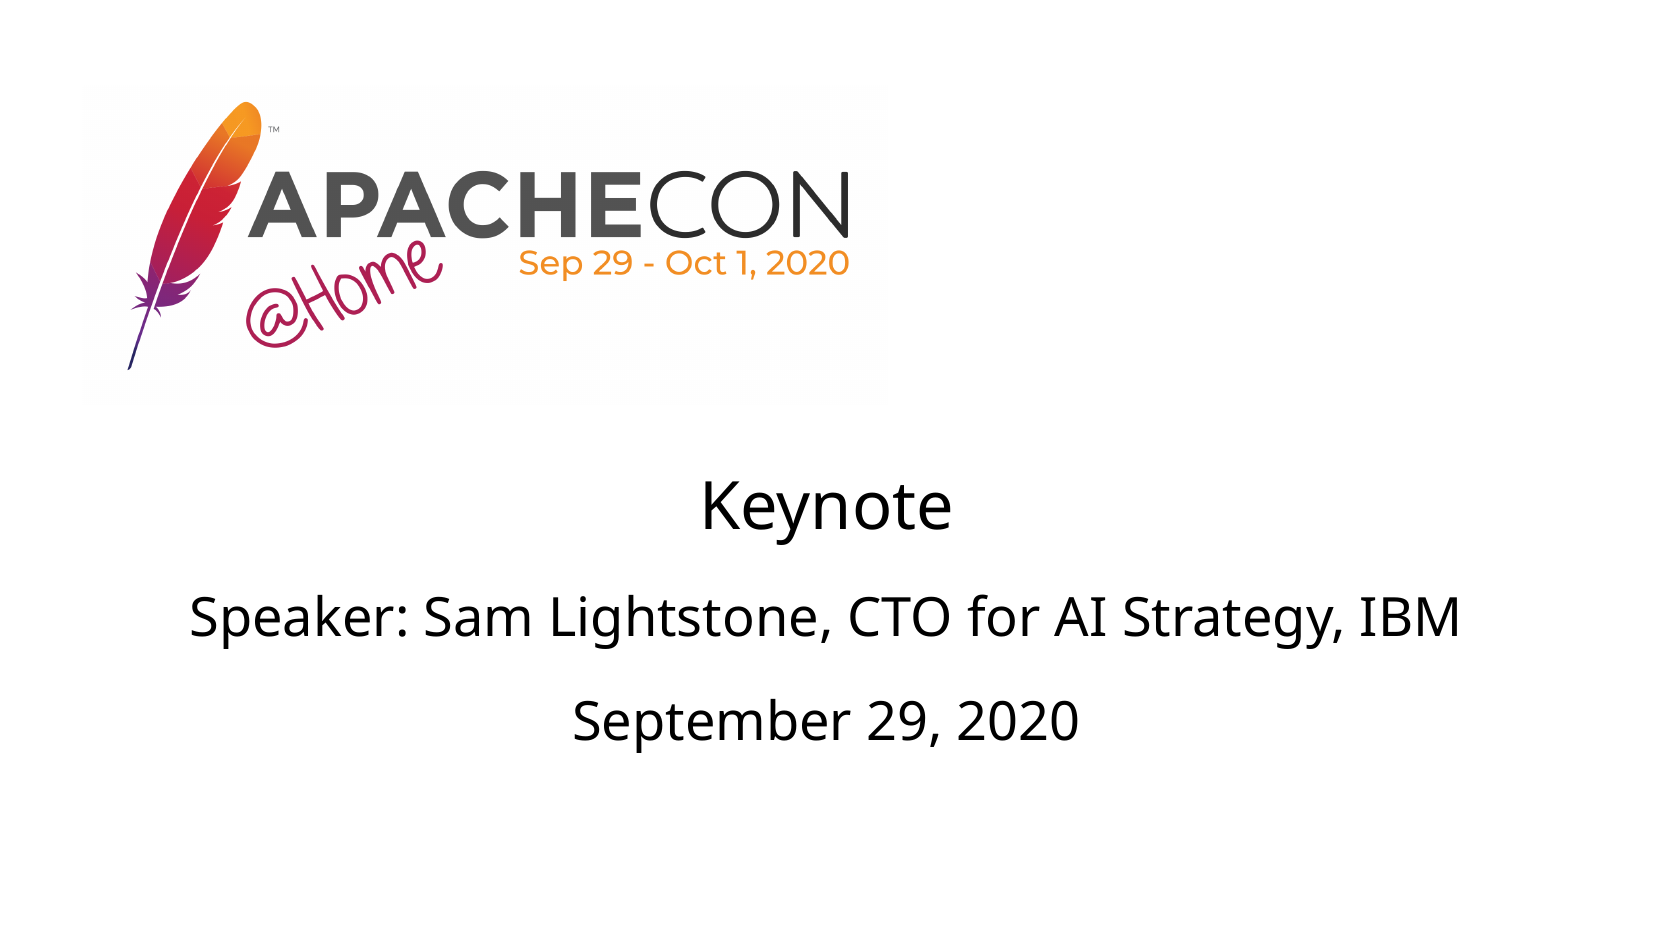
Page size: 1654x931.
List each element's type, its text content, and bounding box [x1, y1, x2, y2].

list Keynote Speaker: Sam Lightstone, CTO for AI Strategy, IBM September 29, 2020 [82, 217, 1571, 758]
picture [82, 85, 888, 406]
